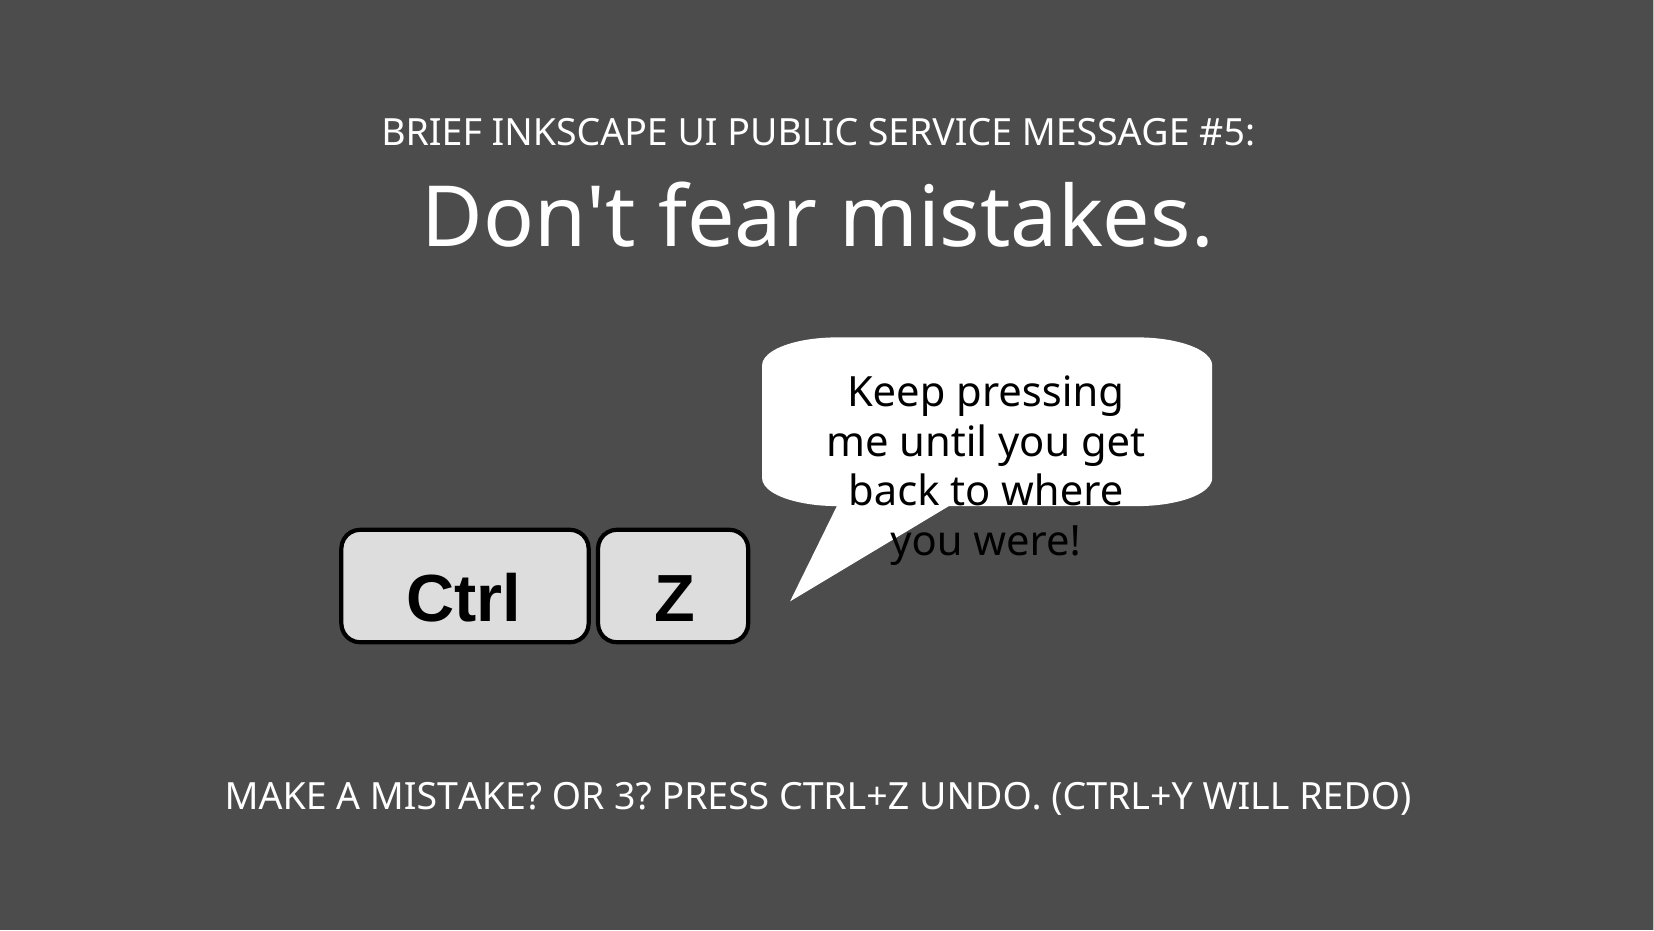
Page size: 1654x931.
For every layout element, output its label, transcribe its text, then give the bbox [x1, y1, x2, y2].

title BRIEF INKSCAPE UI PUBLIC SERVICE MESSAGE #5: [112, 100, 1525, 169]
text_box [790, 529, 911, 602]
title Don't fear mistakes. [112, 169, 1525, 301]
text_box [598, 529, 749, 643]
text_box [341, 529, 589, 643]
text_box Keep pressing me until you get back to where you were! [810, 359, 1161, 529]
text_box Ctrl [391, 553, 537, 644]
text_box Z [639, 553, 711, 644]
title MAKE A MISTAKE? OR 3? PRESS CTRL+Z UNDO. (CTRL+Y WILL REDO) [112, 764, 1525, 833]
text_box [762, 337, 1213, 505]
